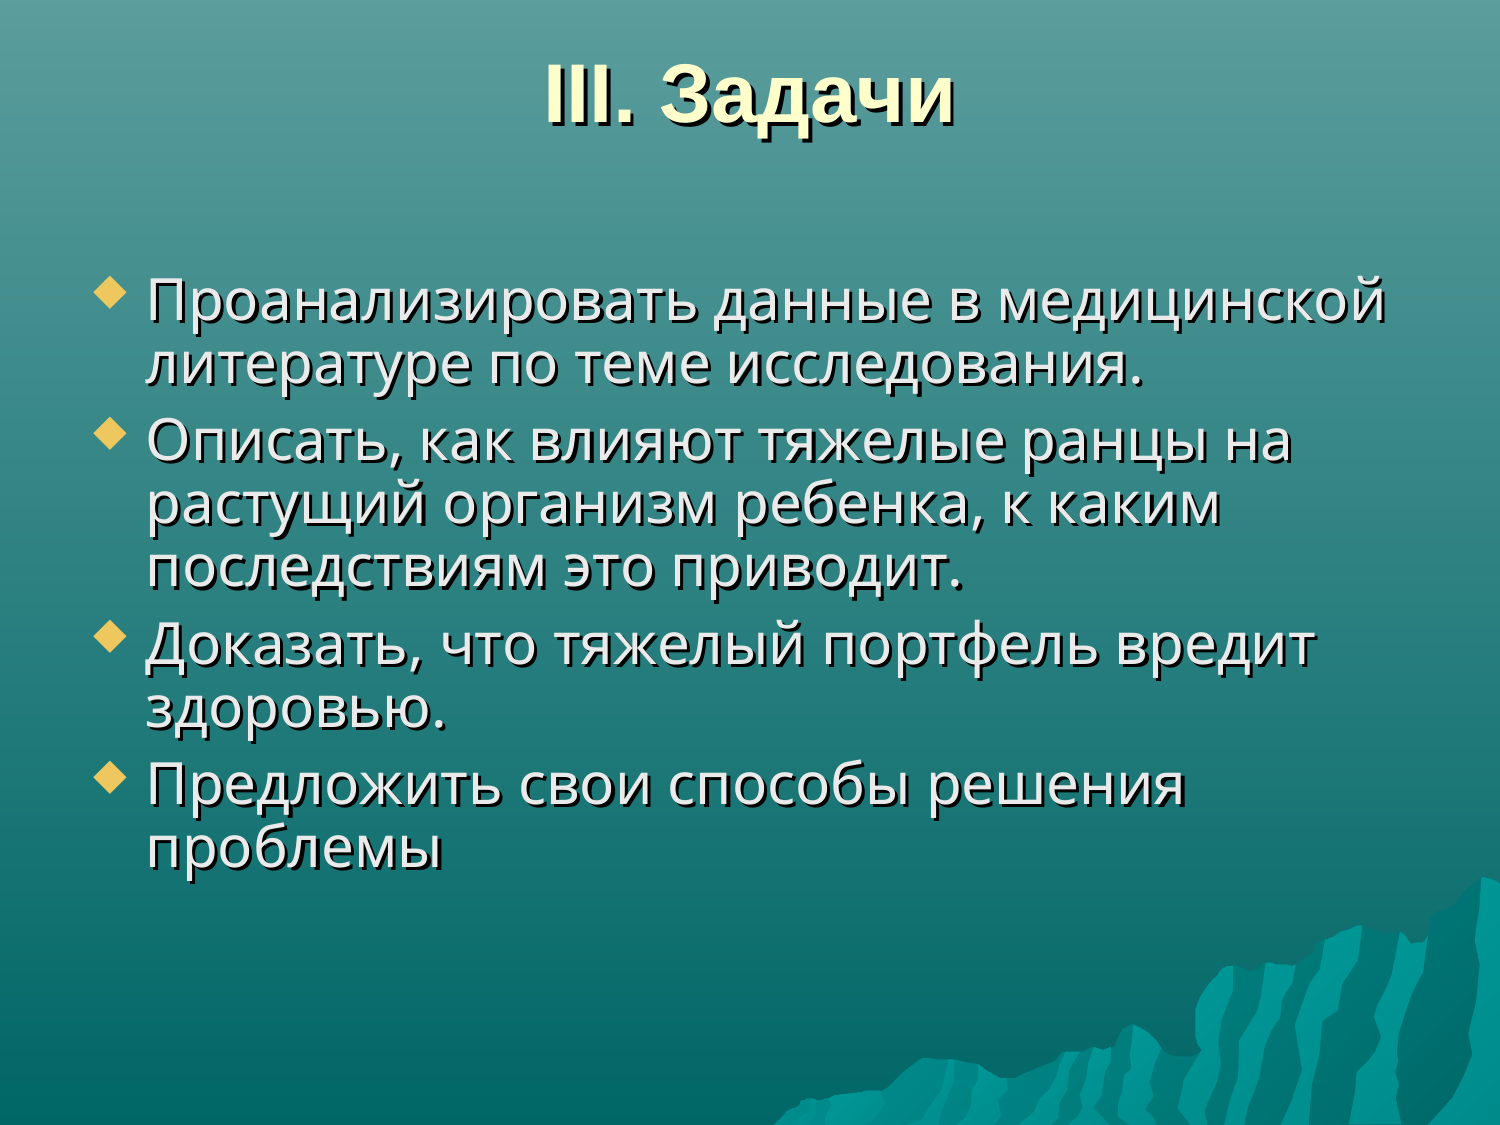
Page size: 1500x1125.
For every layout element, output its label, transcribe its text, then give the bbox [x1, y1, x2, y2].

list Проанализировать данные в медицинской литературе по теме исследования. Описать, как влияют тяжелые ранцы на растущий организм ребенка, к каким последствиям это приводит. Доказать, что тяжелый портфель вредит здоровью. Предложить свои способы решения проблемы [75, 262, 1426, 1006]
title III. Задачи [75, 31, 1426, 247]
